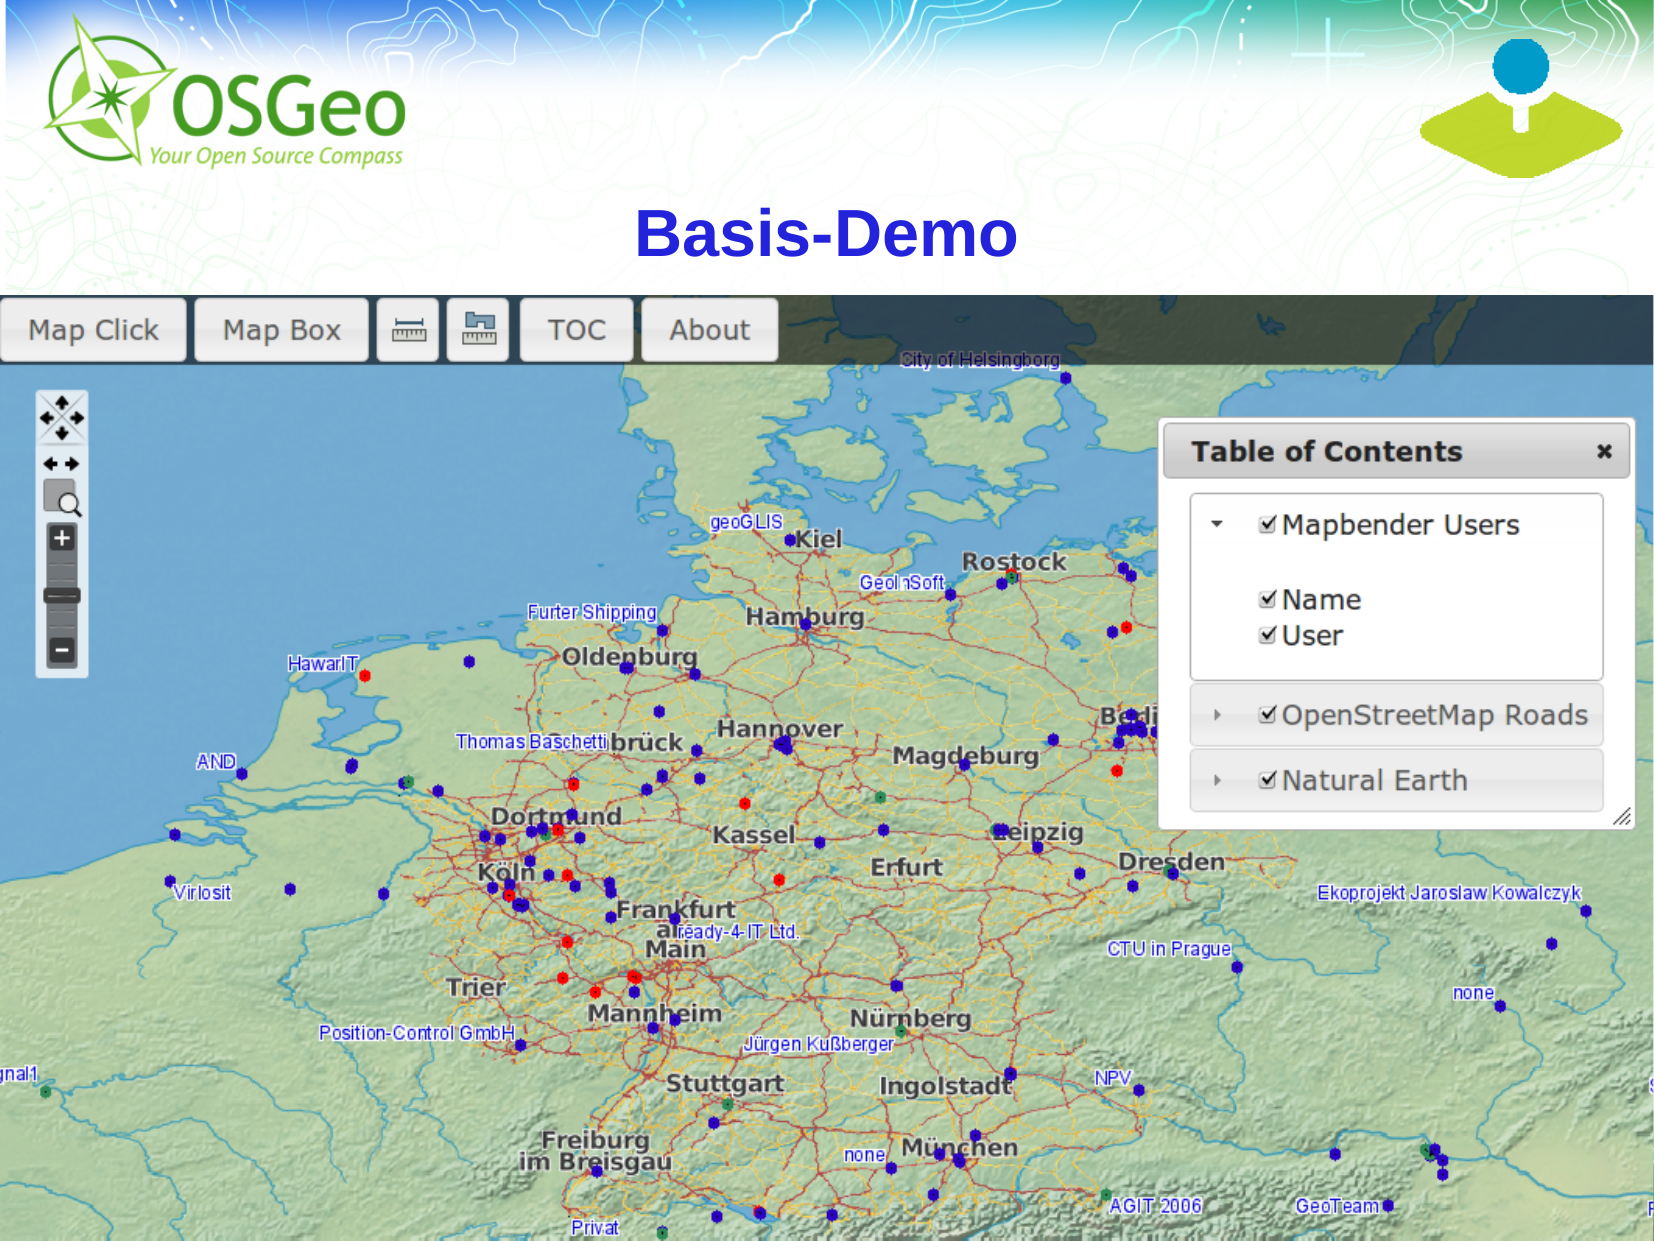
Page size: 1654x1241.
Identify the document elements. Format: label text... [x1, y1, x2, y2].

title Basis-Demo [82, 159, 1571, 295]
picture [0, 0, 1654, 1241]
